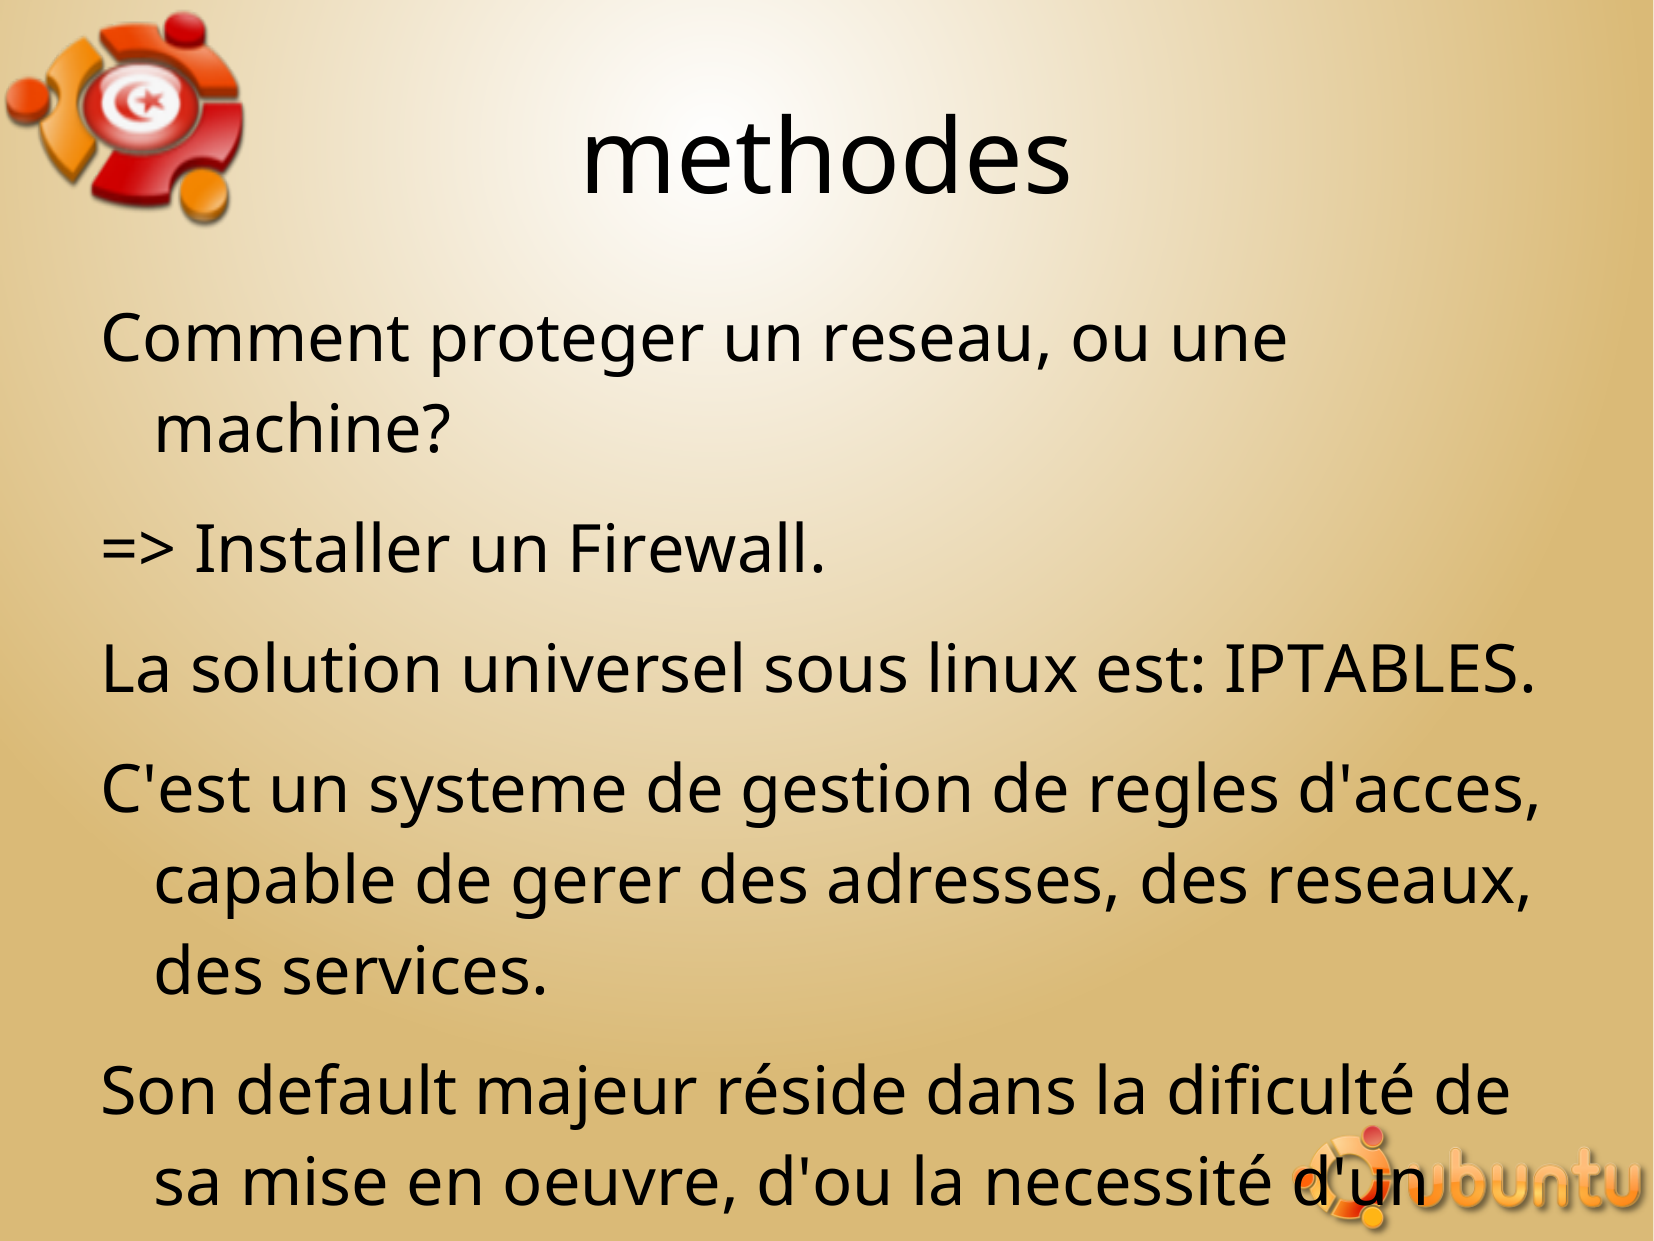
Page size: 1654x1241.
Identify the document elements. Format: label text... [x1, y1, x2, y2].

title methodes [82, 49, 1571, 257]
list Comment proteger un reseau, ou une machine? => Installer un Firewall. La solution universel sous linux est: IPTABLES. C'est un systeme de gestion de regles d'acces, capable de gerer des adresses, des reseaux, des services. Son default majeur réside dans la dificulté de sa mise en oeuvre, d'ou la necessité d'un compilateur de regles. Comment Utiliser iptables? Quel compilateur utiliser? [82, 290, 1571, 1094]
picture [0, 0, 1654, 1241]
